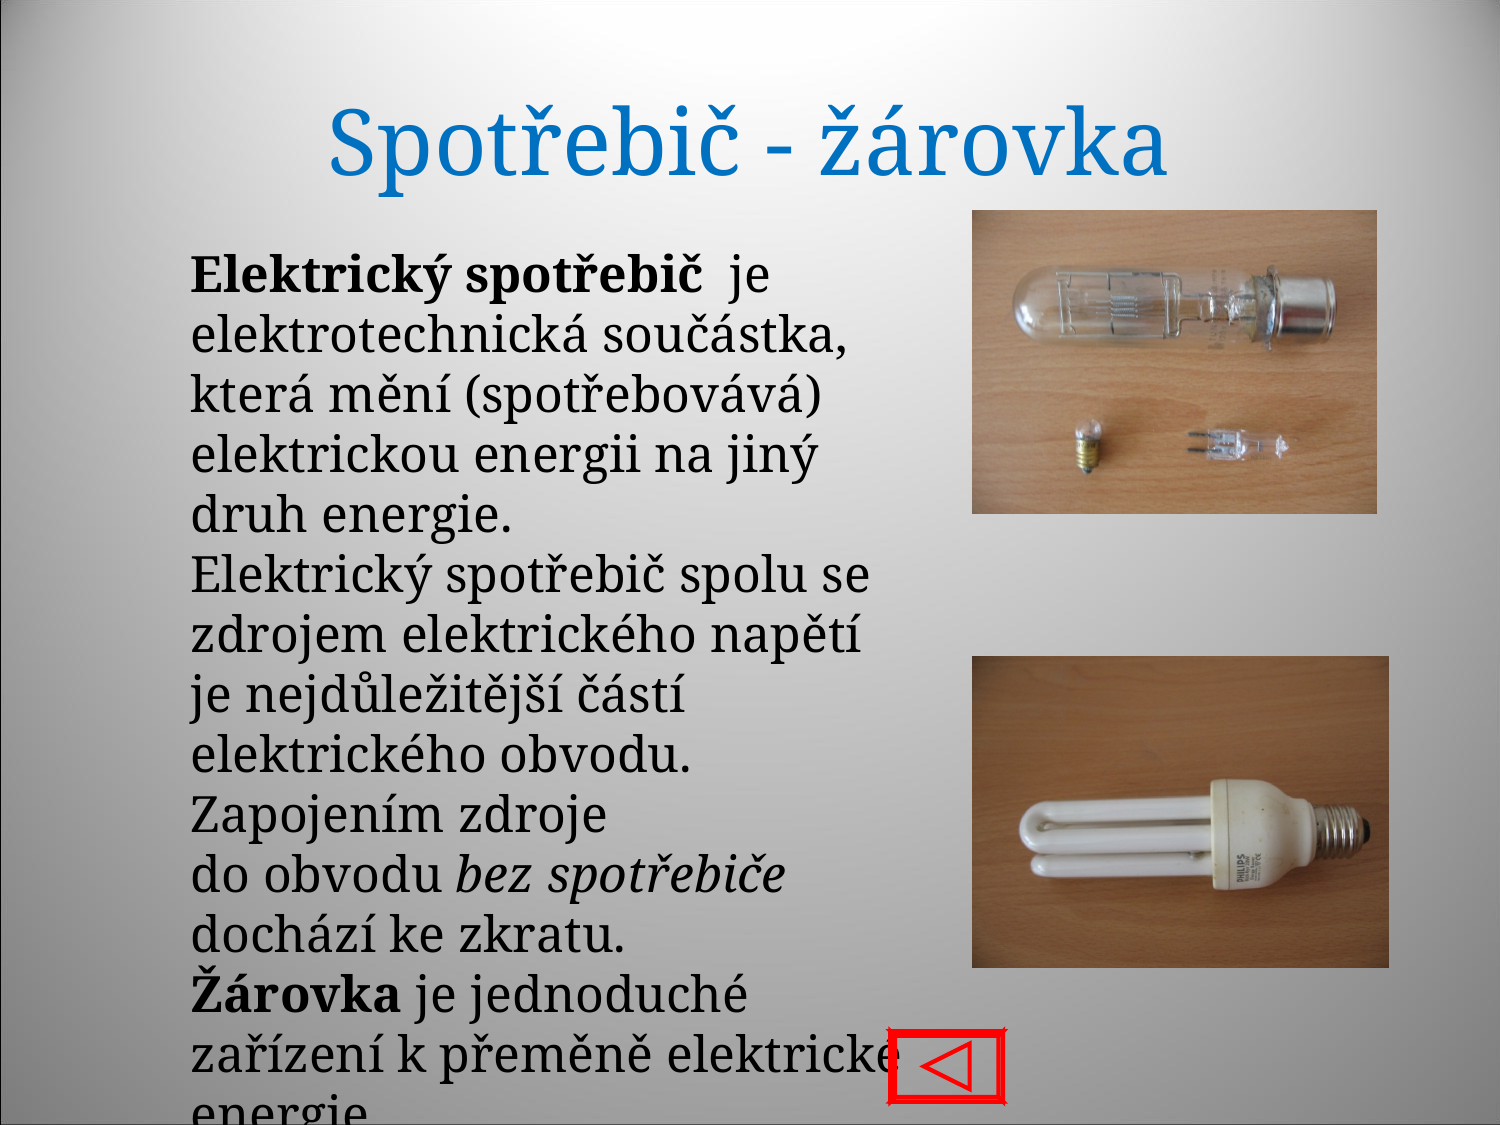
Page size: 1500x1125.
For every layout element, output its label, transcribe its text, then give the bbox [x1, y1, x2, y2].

text_box Elektrický spotřebič je elektrotechnická součástka, která mění (spotřebovává) elektrickou energii na jiný druh energie. Elektrický spotřebič spolu se zdrojem elektrického napětí je nejdůležitější částí elektrického obvodu. Zapojením zdroje do obvodu bez spotřebiče dochází ke zkratu. Žárovka je jednoduché zařízení k přeměně elektrické energie na světlo. [175, 234, 926, 1125]
text_box [892, 1031, 1004, 1102]
title Spotřebič - žárovka [75, 45, 1426, 233]
picture [0, 0, 1500, 1125]
